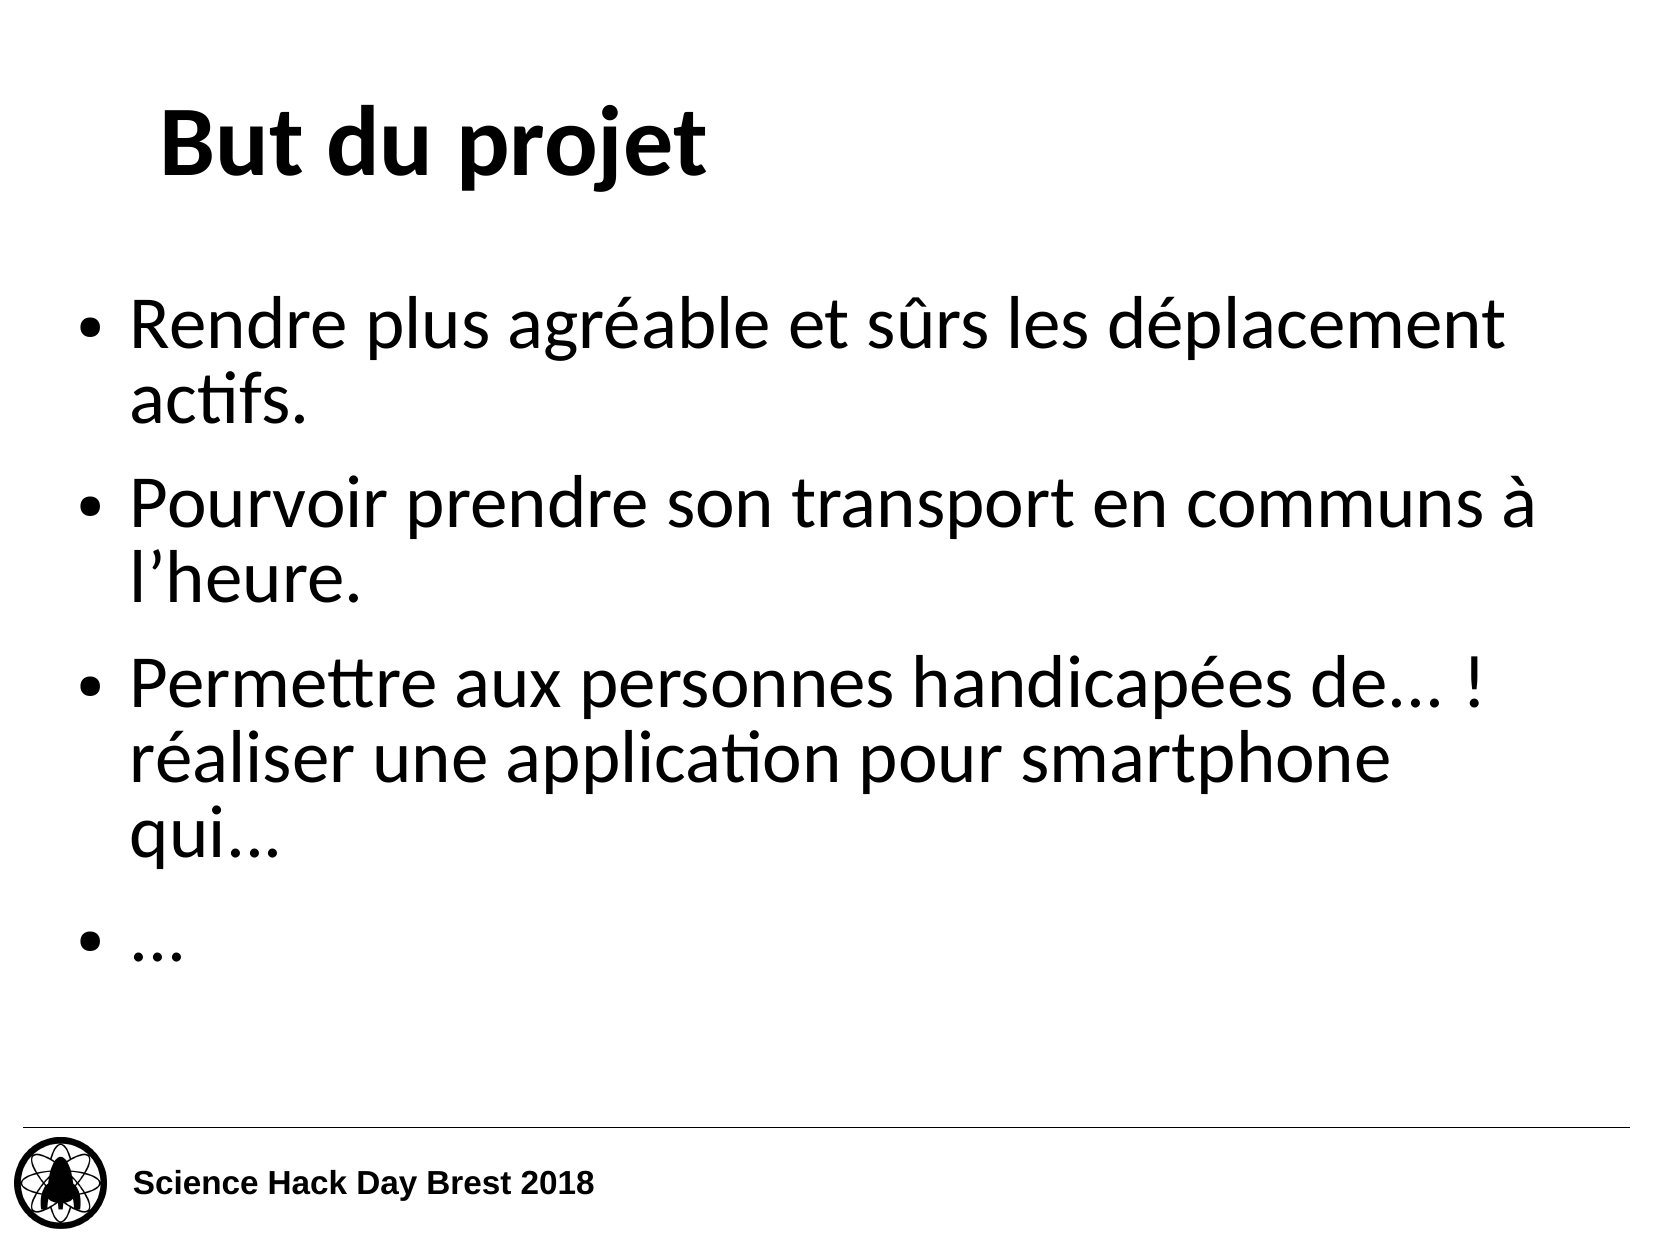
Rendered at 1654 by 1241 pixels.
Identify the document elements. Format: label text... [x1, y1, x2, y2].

text_box Science Hack Day Brest 2018 [118, 1157, 1040, 1210]
title But du projet [11, 47, 1347, 255]
list Rendre plus agréable et sûrs les déplacement actifs. Pourvoir prendre son transport en communs à l’heure. Permettre aux personnes handicapées de... !réaliser une application pour smartphone qui... ... [59, 291, 1548, 1111]
picture [14, 1137, 107, 1230]
